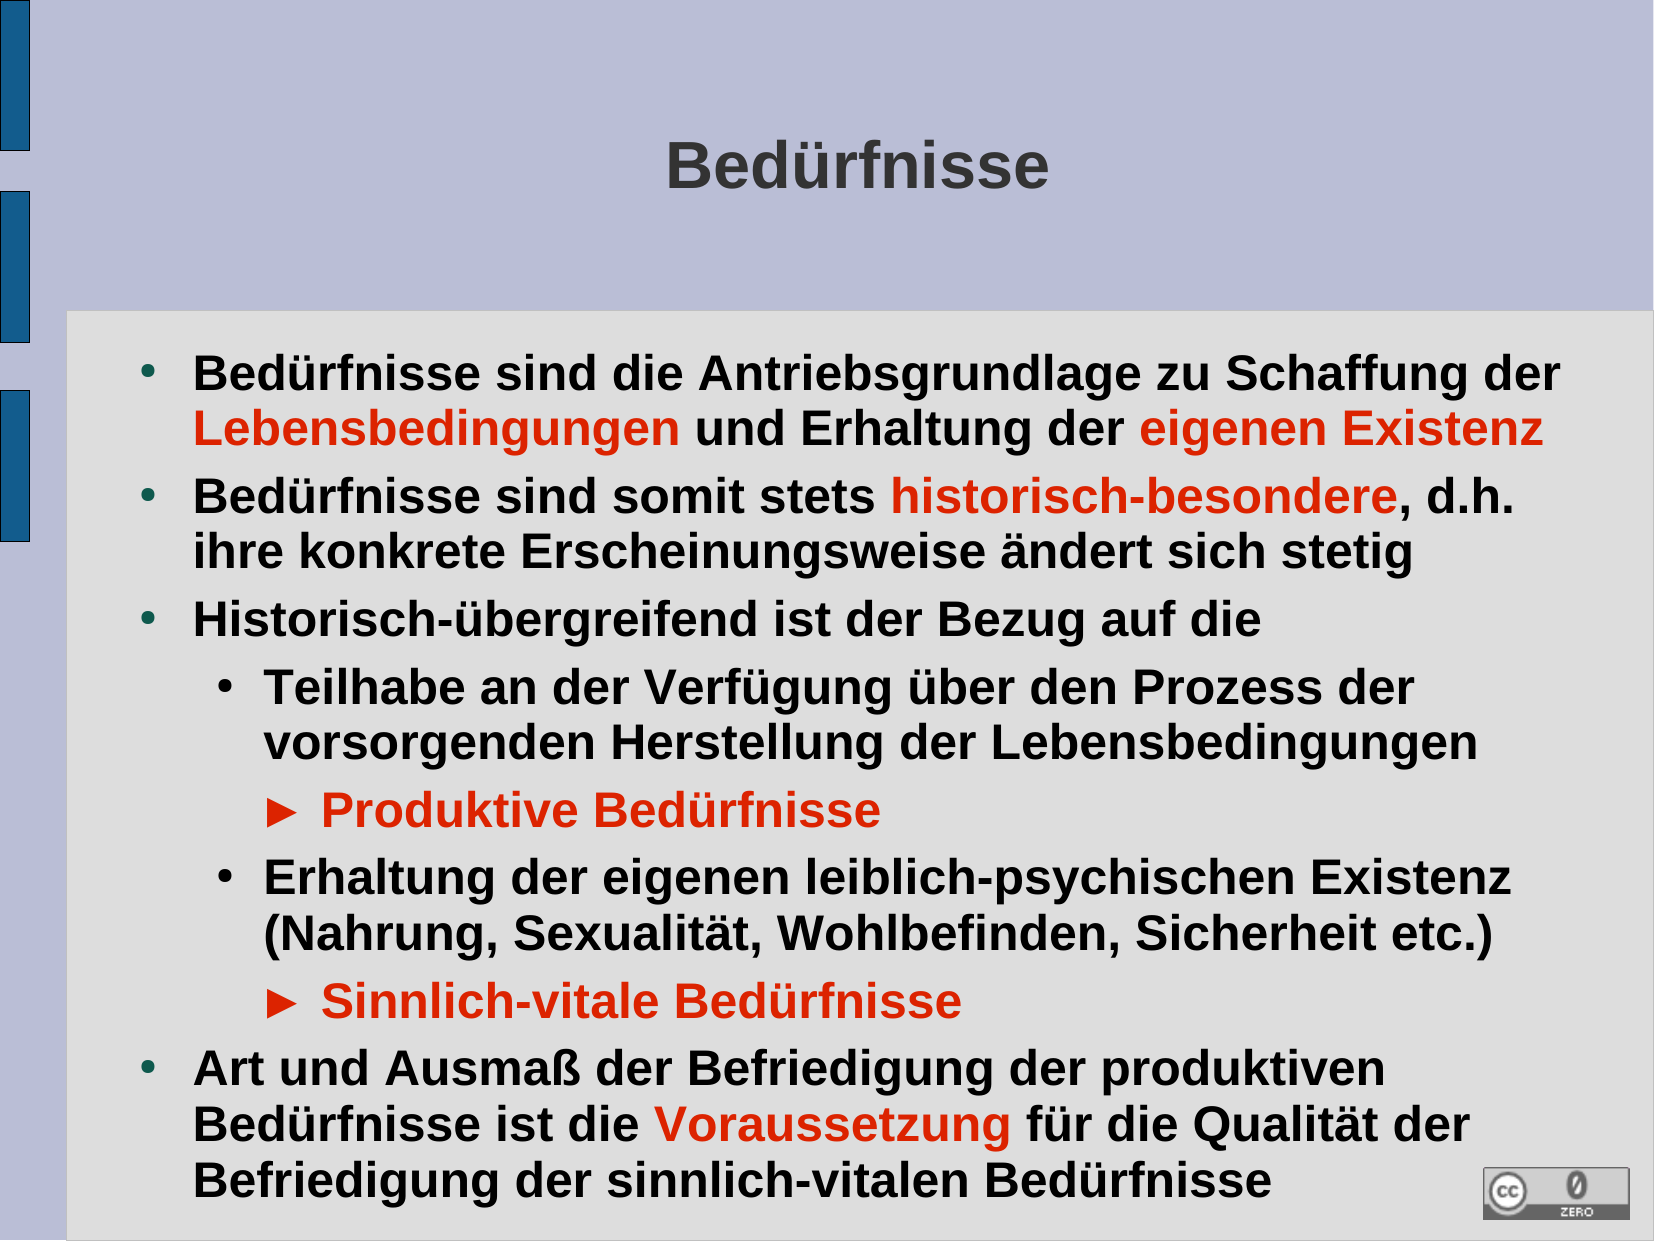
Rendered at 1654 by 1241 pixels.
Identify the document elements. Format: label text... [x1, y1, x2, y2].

picture [1483, 1167, 1630, 1220]
title Bedürfnisse [121, 61, 1595, 269]
list Bedürfnisse sind die Antriebsgrundlage zu Schaffung der Lebensbedingungen und Erhaltung der eigenen Existenz Bedürfnisse sind somit stets historisch-besondere, d.h. ihre konkrete Erscheinungsweise ändert sich stetig Historisch-übergreifend ist der Bezug auf die Teilhabe an der Verfügung über den Prozess der vorsorgenden Herstellung der Lebensbedingungen ► Produktive Bedürfnisse Erhaltung der eigenen leiblich-psychischen Existenz (Nahrung, Sexualität, Wohlbefinden, Sicherheit etc.) ► Sinnlich-vitale Bedürfnisse Art und Ausmaß der Befriedigung der produktiven Bedürfnisse ist die Voraussetzung für die Qualität der Befriedigung der sinnlich-vitalen Bedürfnisse [121, 344, 1595, 1216]
